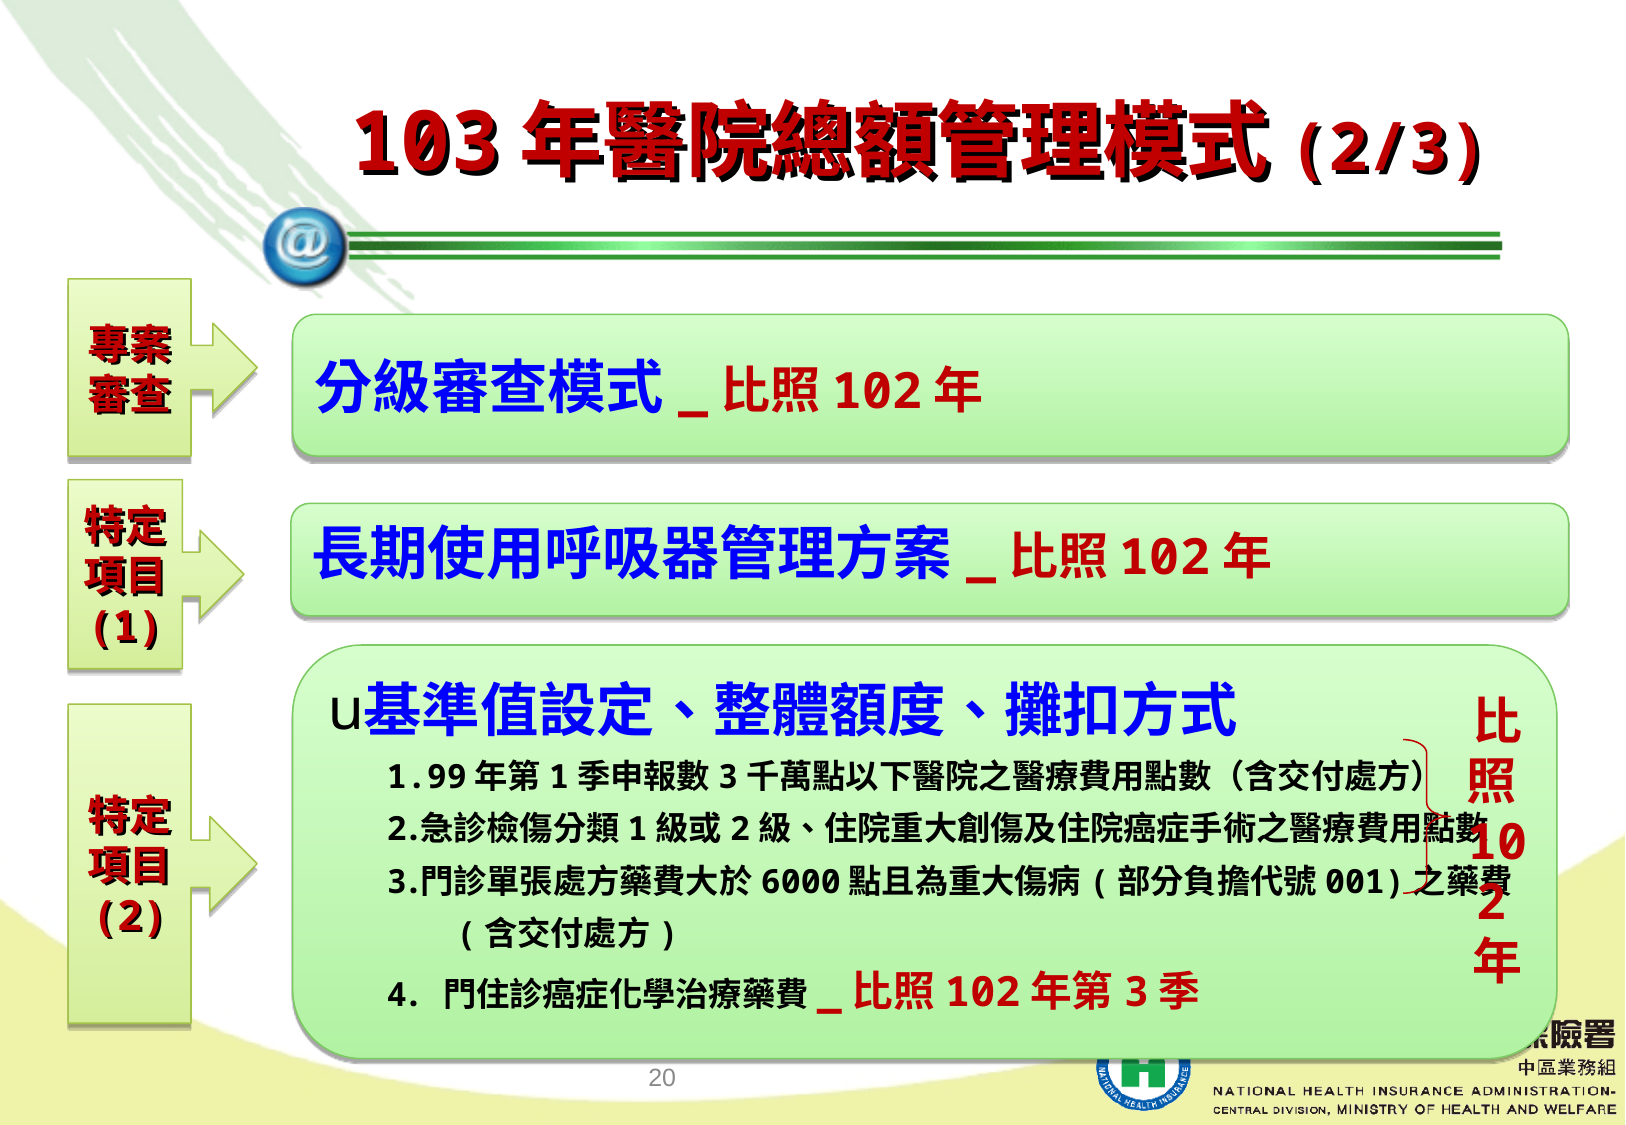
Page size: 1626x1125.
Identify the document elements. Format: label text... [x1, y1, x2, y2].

text_box 專案審查 [68, 278, 258, 457]
text_box [633, 1059, 1013, 1107]
text_box 基準值設定、整體額度、攤扣方式 99年第1季申報數3千萬點以下醫院之醫療費用點數（含交付處方） 急診檢傷分類1級或2級、住院重大創傷及住院癌症手術之醫療費用點數 門診單張處方藥費大於6000點且為重大傷病(部分負擔代號001)之藥費 (含交付處方) 門住診癌症化學治療藥費_比照102年第3季 [292, 645, 1557, 1059]
text_box 特定項目 (2) [68, 704, 258, 1024]
text_box 長期使用呼吸器管理方案_比照102年 [290, 503, 1569, 616]
text_box 103年醫院總額管理模式(2/3) [304, 66, 1535, 209]
text_box 分級審查模式_比照102年 [292, 314, 1569, 457]
text_box 特定項目 (1) [68, 479, 245, 669]
text_box 比照102年 [1438, 657, 1557, 941]
